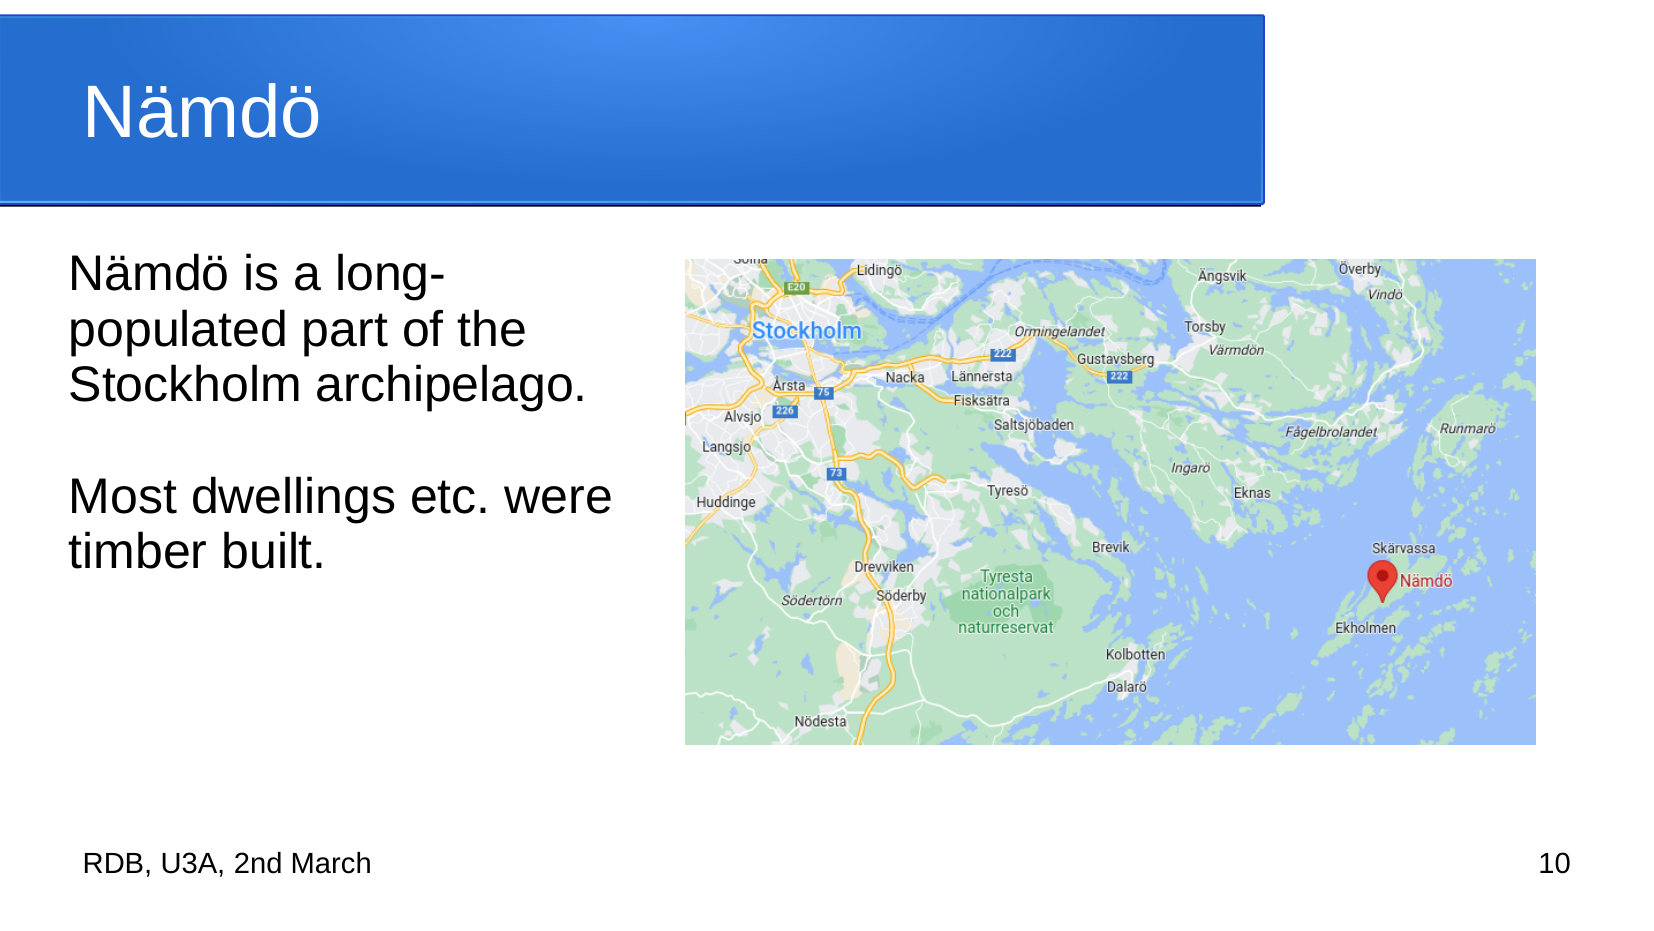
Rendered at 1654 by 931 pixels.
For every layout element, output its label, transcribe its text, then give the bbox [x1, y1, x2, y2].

text_box Nämdö is a long-populated part of the Stockholm archipelago. Most dwellings etc. were timber built. [53, 237, 638, 699]
title Nämdö [82, 35, 1235, 189]
picture [685, 259, 1536, 745]
